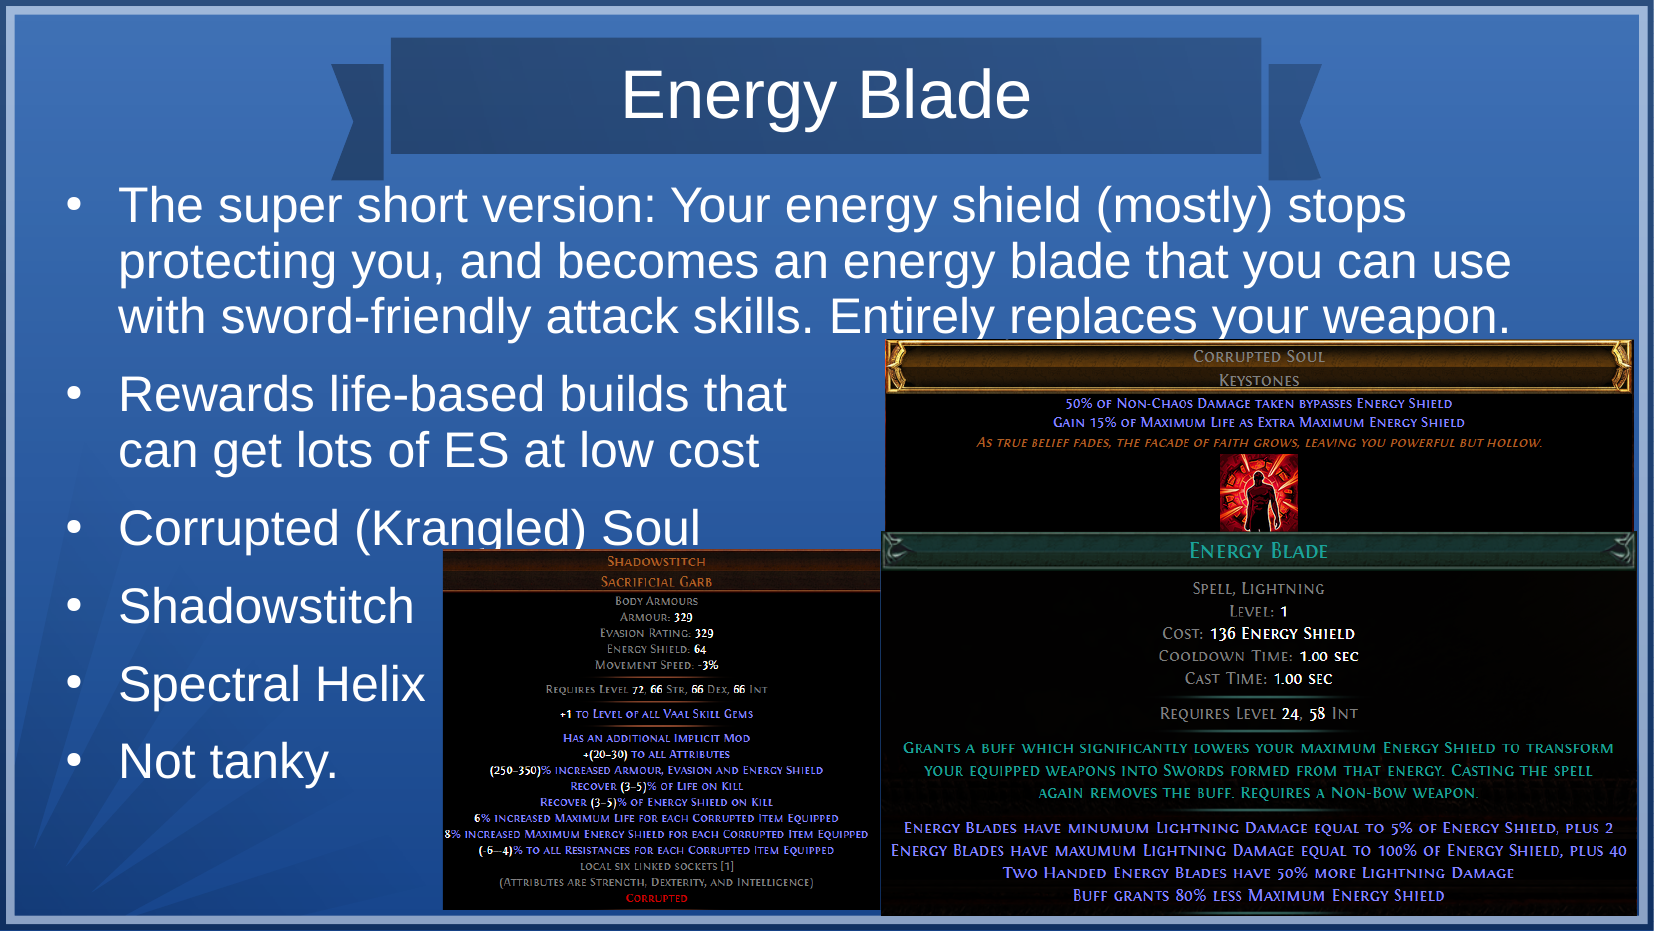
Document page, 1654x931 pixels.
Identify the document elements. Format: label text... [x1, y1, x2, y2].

list The super short version: Your energy shield (mostly) stops protecting you, and becomes an energy blade that you can use with sword-friendly attack skills. Entirely replaces your weapon. Rewards life-based builds that can get lots of ES at low cost Corrupted (Krangled) Soul Shadowstitch Spectral Helix Not tanky. [47, 177, 1536, 842]
title Energy Blade [389, 35, 1264, 154]
picture [442, 339, 1637, 916]
